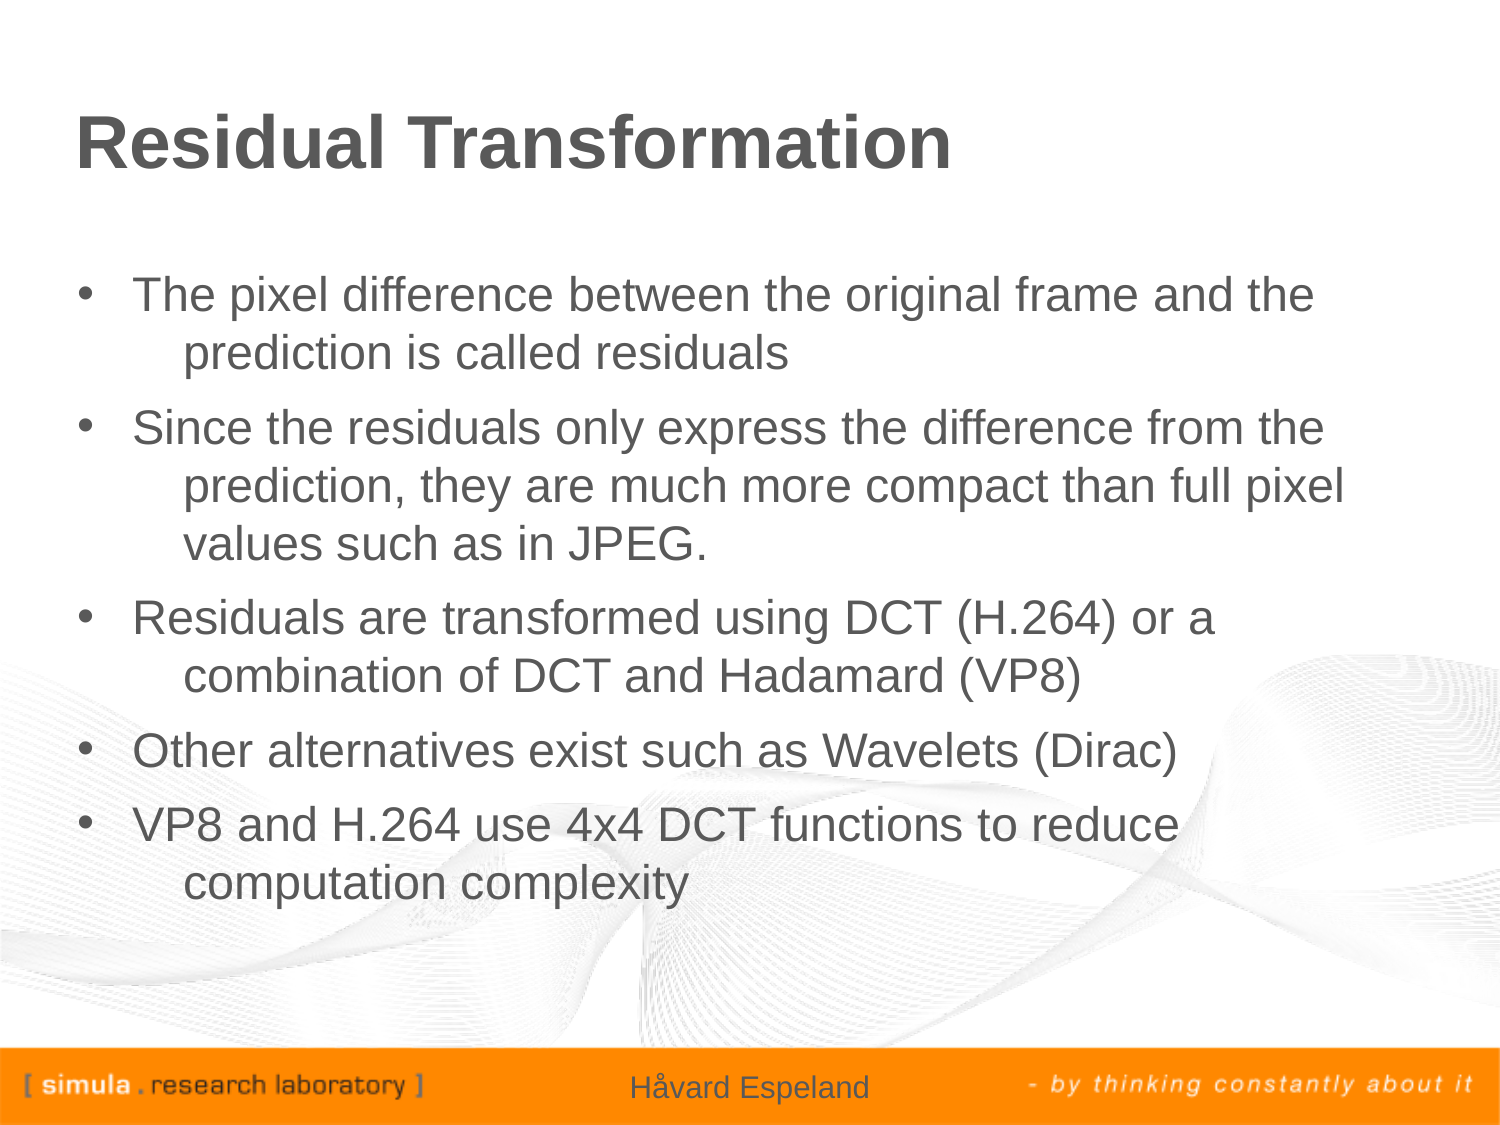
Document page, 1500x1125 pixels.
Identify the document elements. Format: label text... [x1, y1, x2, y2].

picture [0, 654, 1500, 1125]
list The pixel difference between the original frame and the prediction is called residuals Since the residuals only express the difference from the prediction, they are much more compact than full pixel values such as in JPEG. Residuals are transformed using DCT (H.264) or a combination of DCT and Hadamard (VP8) Other alternatives exist such as Wavelets (Dirac) VP8 and H.264 use 4x4 DCT functions to reduce computation complexity [75, 263, 1425, 916]
title Residual Transformation [75, 44, 1425, 233]
